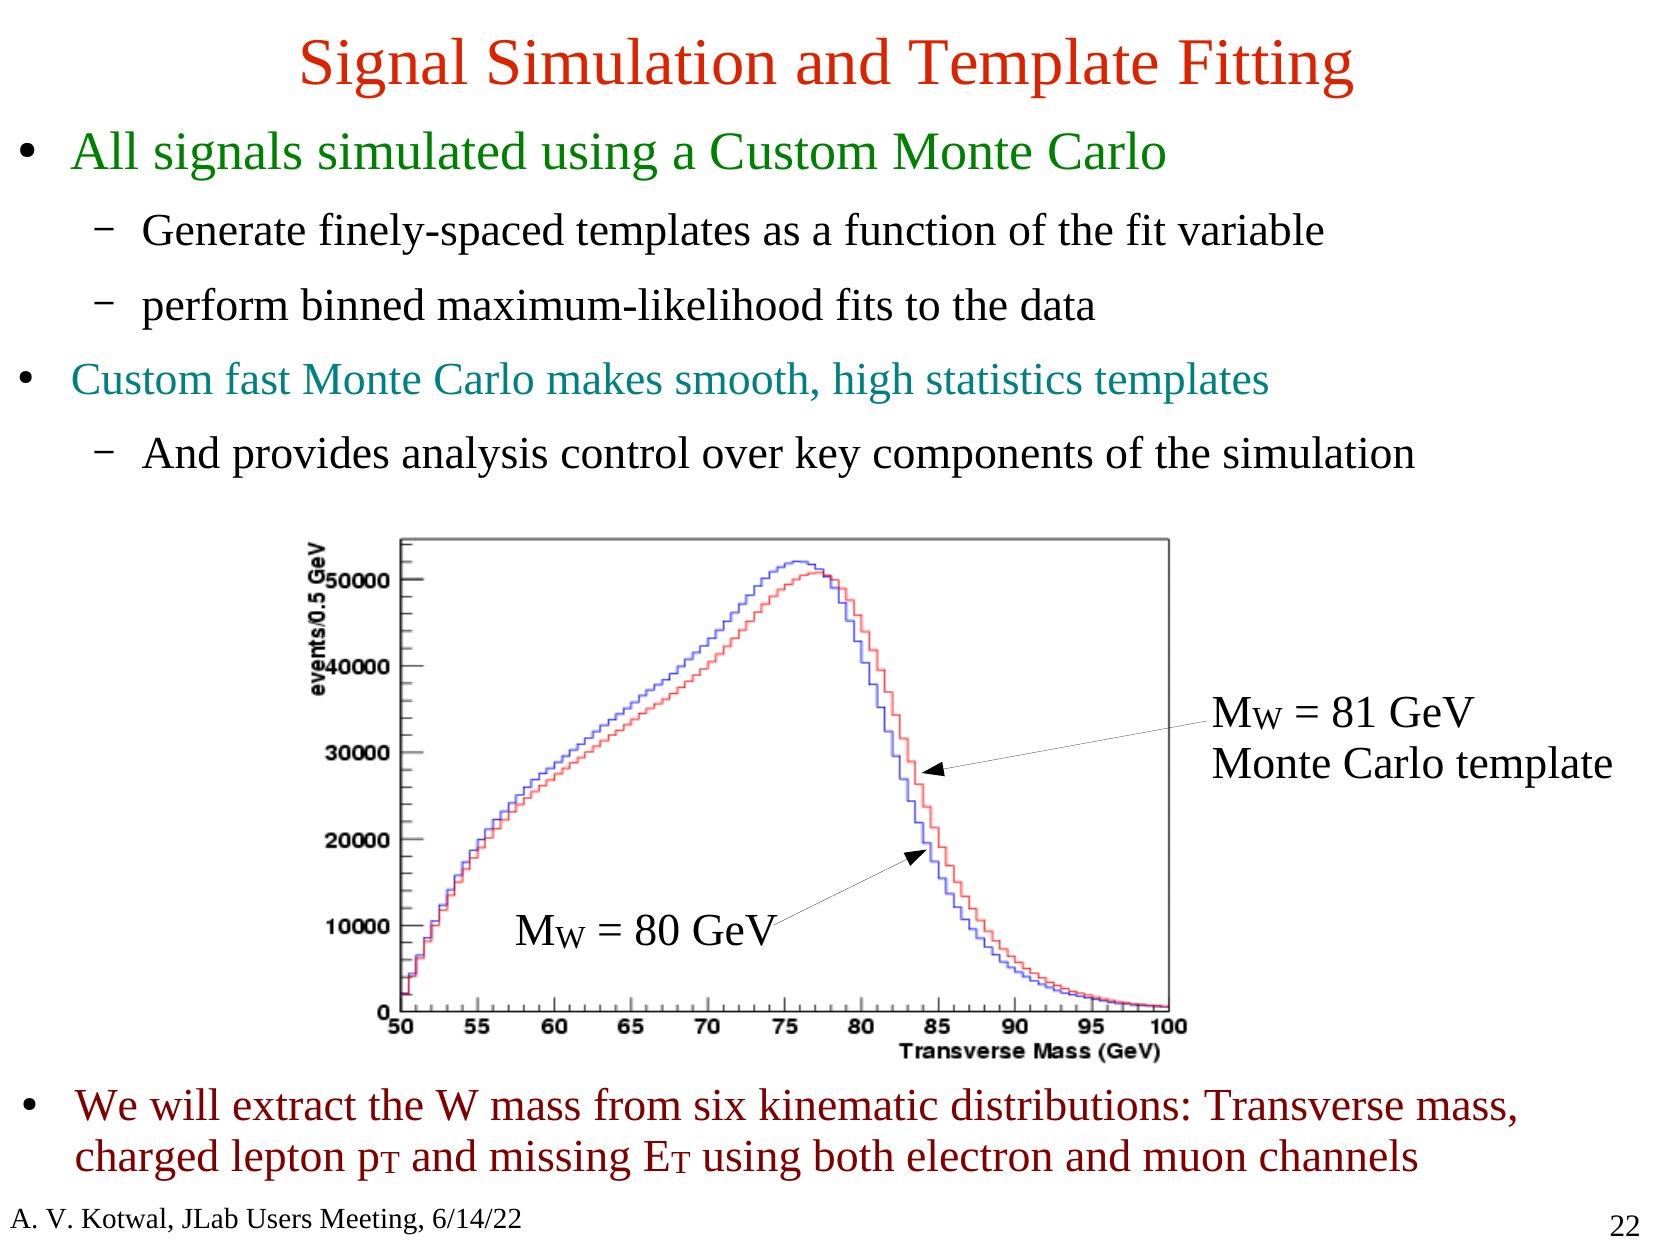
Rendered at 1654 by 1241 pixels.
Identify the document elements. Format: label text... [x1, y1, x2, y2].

text_box MW = 80 GeV [514, 905, 779, 971]
picture [305, 481, 1265, 1071]
text_box MW = 81 GeV Monte Carlo template [1211, 686, 1616, 808]
list We will extract the W mass from six kinematic distributions: Transverse mass, charged lepton pT and missing ET using both electron and muon channels [3, 1079, 1607, 1241]
list All signals simulated using a Custom Monte Carlo Generate finely-spaced templates as a function of the fit variable perform binned maximum-likelihood fits to the data Custom fast Monte Carlo makes smooth, high statistics templates And provides analysis control over key components of the simulation [0, 121, 1604, 1241]
title Signal Simulation and Template Fitting [121, 8, 1534, 115]
